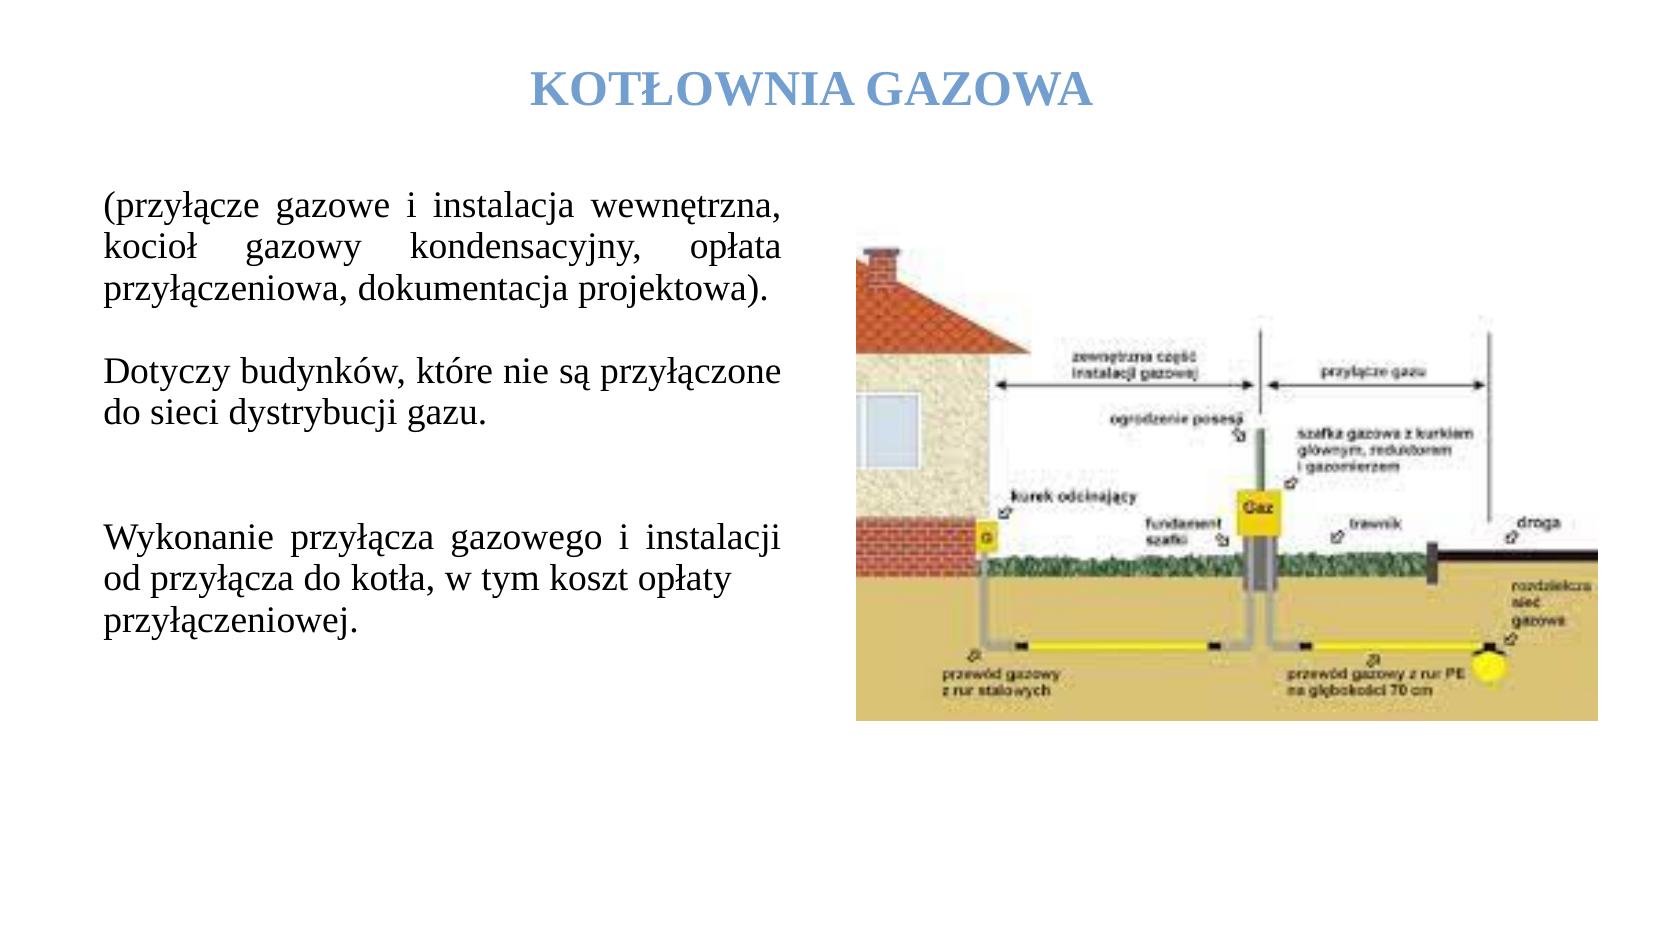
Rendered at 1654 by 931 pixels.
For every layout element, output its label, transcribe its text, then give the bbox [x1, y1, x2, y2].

title KOTŁOWNIA GAZOWA [88, 29, 1536, 148]
picture [856, 206, 1598, 721]
text_box (przyłącze gazowe i instalacja wewnętrzna, kocioł gazowy kondensacyjny, opłata przyłączeniowa, dokumentacja projektowa). Dotyczy budynków, które nie są przyłączone do sieci dystrybucji gazu. Wykonanie przyłącza gazowego i instalacji od przyłącza do kotła, w tym koszt opłaty przyłączeniowej. [88, 176, 798, 885]
